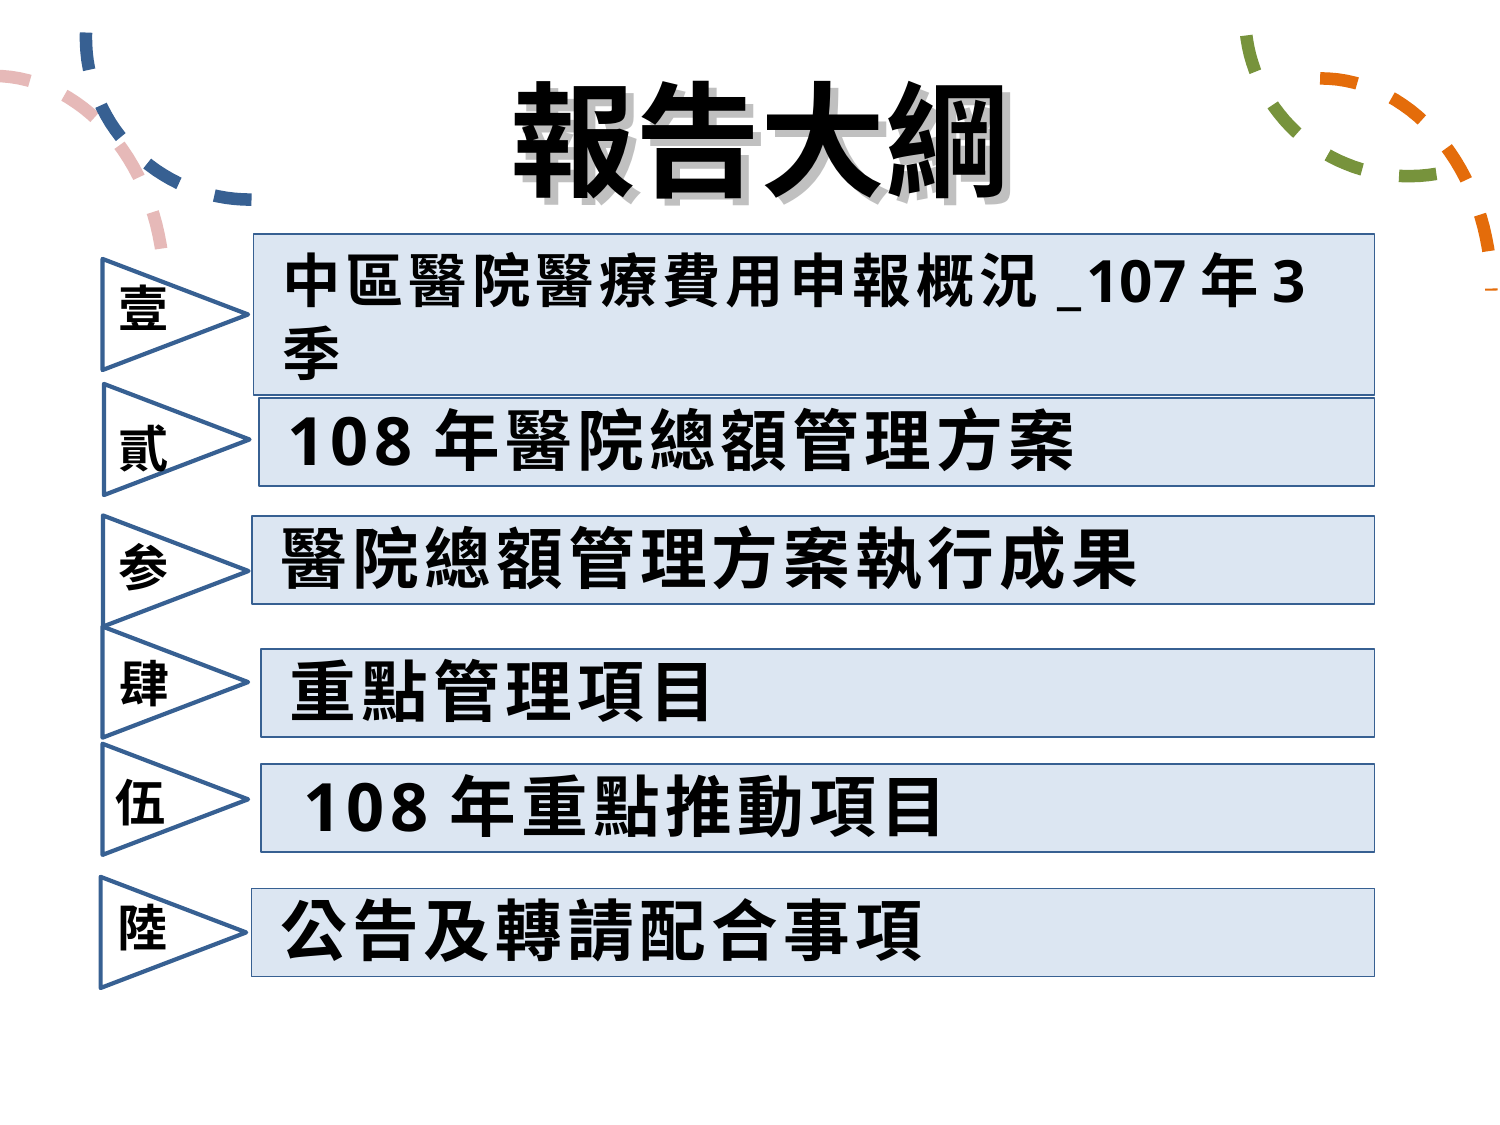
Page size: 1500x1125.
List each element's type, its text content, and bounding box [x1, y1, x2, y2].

text_box 伍 [100, 764, 180, 839]
text_box 陸 [103, 889, 183, 964]
text_box 108年醫院總額管理方案 [259, 398, 1375, 486]
text_box 公告及轉請配合事項 [252, 888, 1375, 976]
title 報告大綱 [183, 19, 1339, 256]
text_box 醫院總額管理方案執行成果 [252, 516, 1375, 604]
text_box 肆 [104, 645, 185, 720]
text_box [102, 258, 169, 371]
text_box 重點管理項目 [261, 649, 1375, 737]
text_box 貳 [104, 409, 184, 485]
text_box 参 [104, 529, 184, 604]
text_box 108年重點推動項目 [261, 764, 1375, 852]
text_box 壹 [104, 270, 270, 345]
text_box [103, 383, 170, 496]
text_box 中區醫院醫療費用申報概況_107年3季 [254, 234, 1375, 395]
text_box [100, 876, 164, 988]
text_box [102, 743, 156, 764]
text_box [183, 908, 247, 957]
text_box [184, 414, 250, 465]
text_box [184, 546, 249, 596]
text_box [180, 773, 249, 826]
text_box [102, 515, 163, 738]
text_box [185, 658, 249, 707]
text_box [102, 839, 145, 855]
